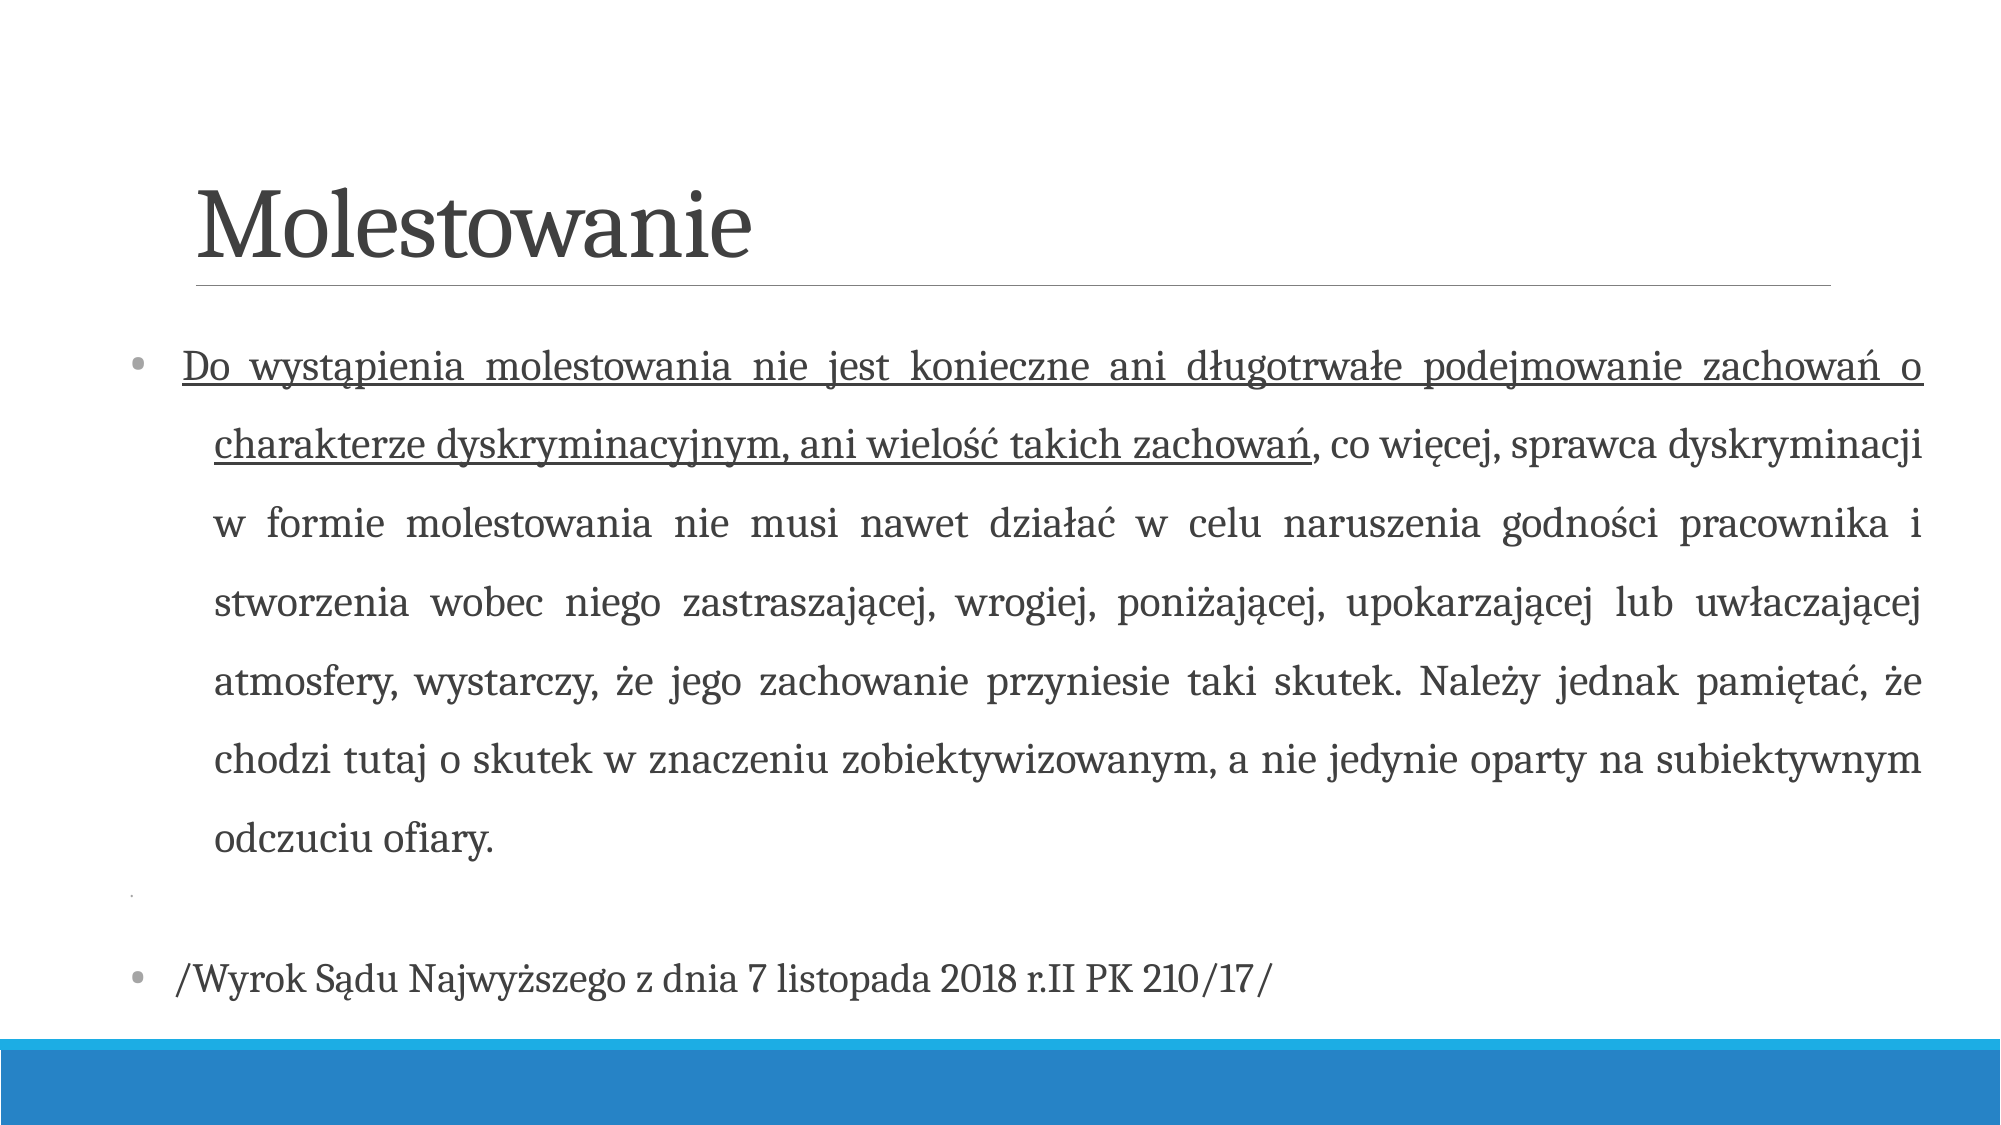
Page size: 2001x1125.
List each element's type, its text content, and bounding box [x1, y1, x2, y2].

list Do wystąpienia molestowania nie jest konieczne ani długotrwałe podejmowanie zachowań o charakterze dyskryminacyjnym, ani wielość takich zachowań, co więcej, sprawca dyskryminacji w formie molestowania nie musi nawet działać w celu naruszenia godności pracownika i stworzenia wobec niego zastraszającej, wrogiej, poniżającej, upokarzającej lub uwłaczającej atmosfery, wystarczy, że jego zachowanie przyniesie taki skutek. Należy jednak pamiętać, że chodzi tutaj o skutek w znaczeniu zobiektywizowanym, a nie jedynie oparty na subiektywnym odczuciu ofiary. /Wyrok Sądu Najwyższego z dnia 7 listopada 2018 r.II PK 210/17/ [94, 302, 1945, 1106]
title Molestowanie [180, 47, 1831, 286]
